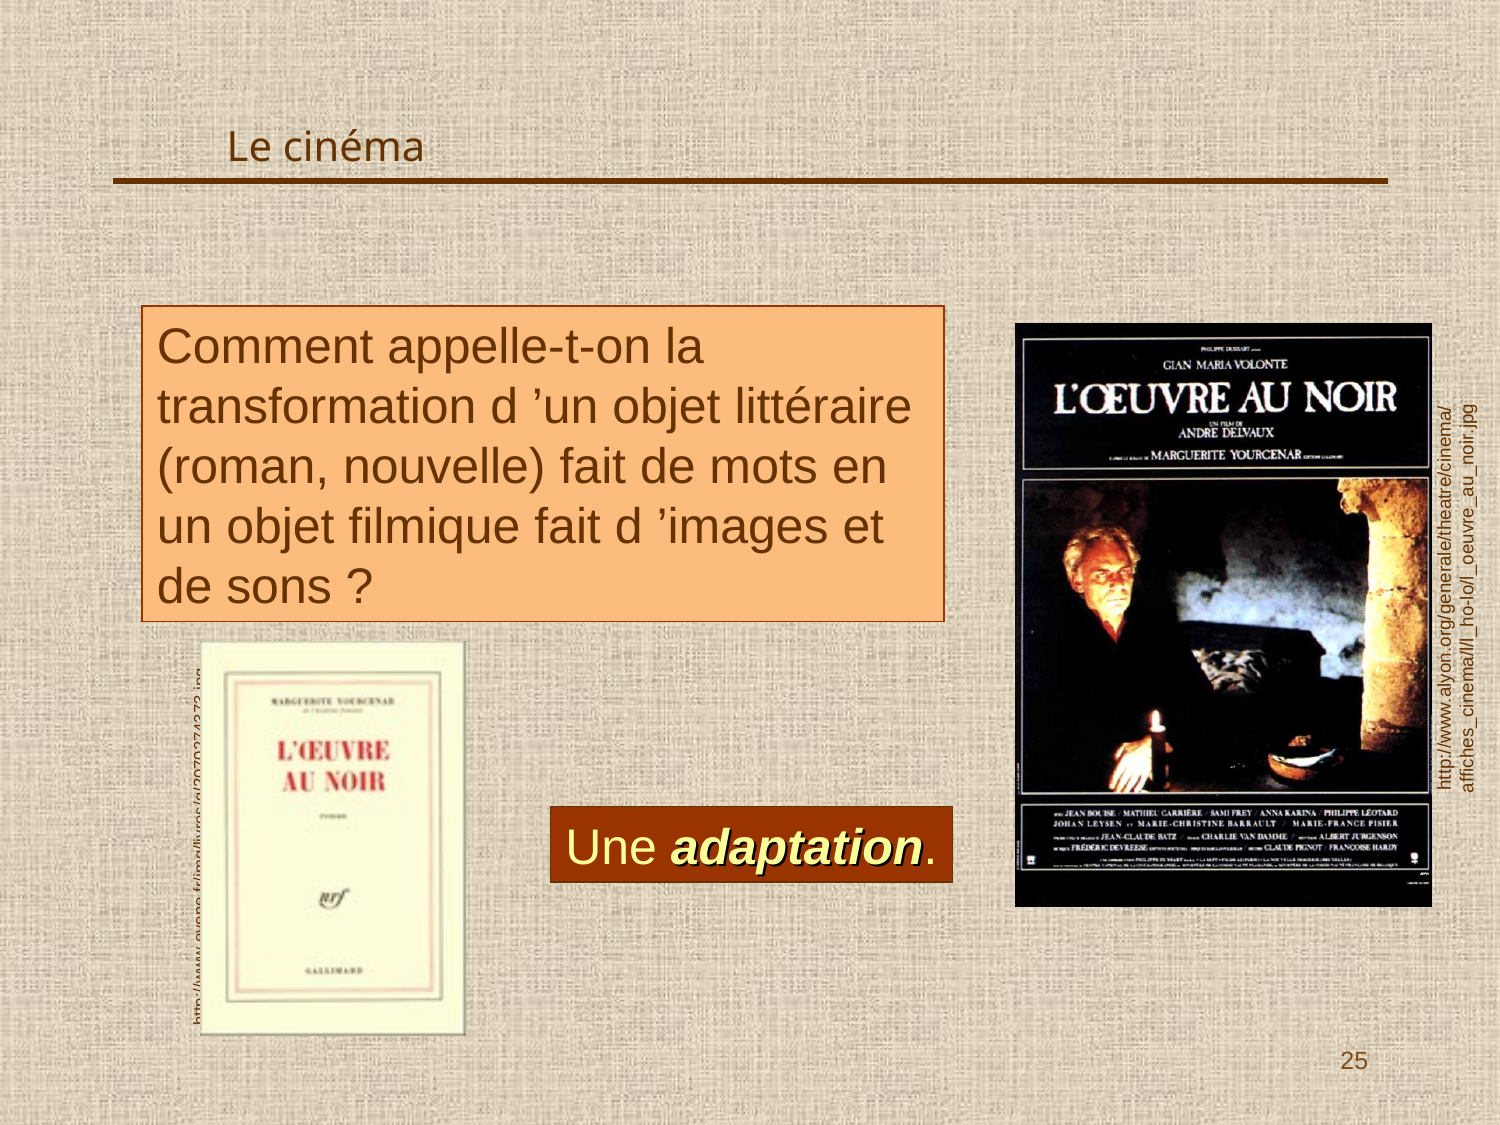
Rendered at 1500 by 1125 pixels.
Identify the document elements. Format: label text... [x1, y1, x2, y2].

picture [0, 0, 1500, 1125]
text_box http://www.evene.fr/img/livres/g/2070274373.jpg [180, 575, 218, 1119]
text_box Une adaptation. [550, 806, 953, 883]
text_box http://www.alyon.org/generale/theatre/cinema/affiches_cinema/l/l_ho-lo/l_oeuvre_au_noir.jpg [1432, 351, 1485, 846]
text_box Le cinéma [211, 112, 441, 178]
text_box Comment appelle-t-on la transformation d ’un objet littéraire (roman, nouvelle) fait de mots en un objet filmique fait d ’images et de sons ? [142, 306, 944, 622]
